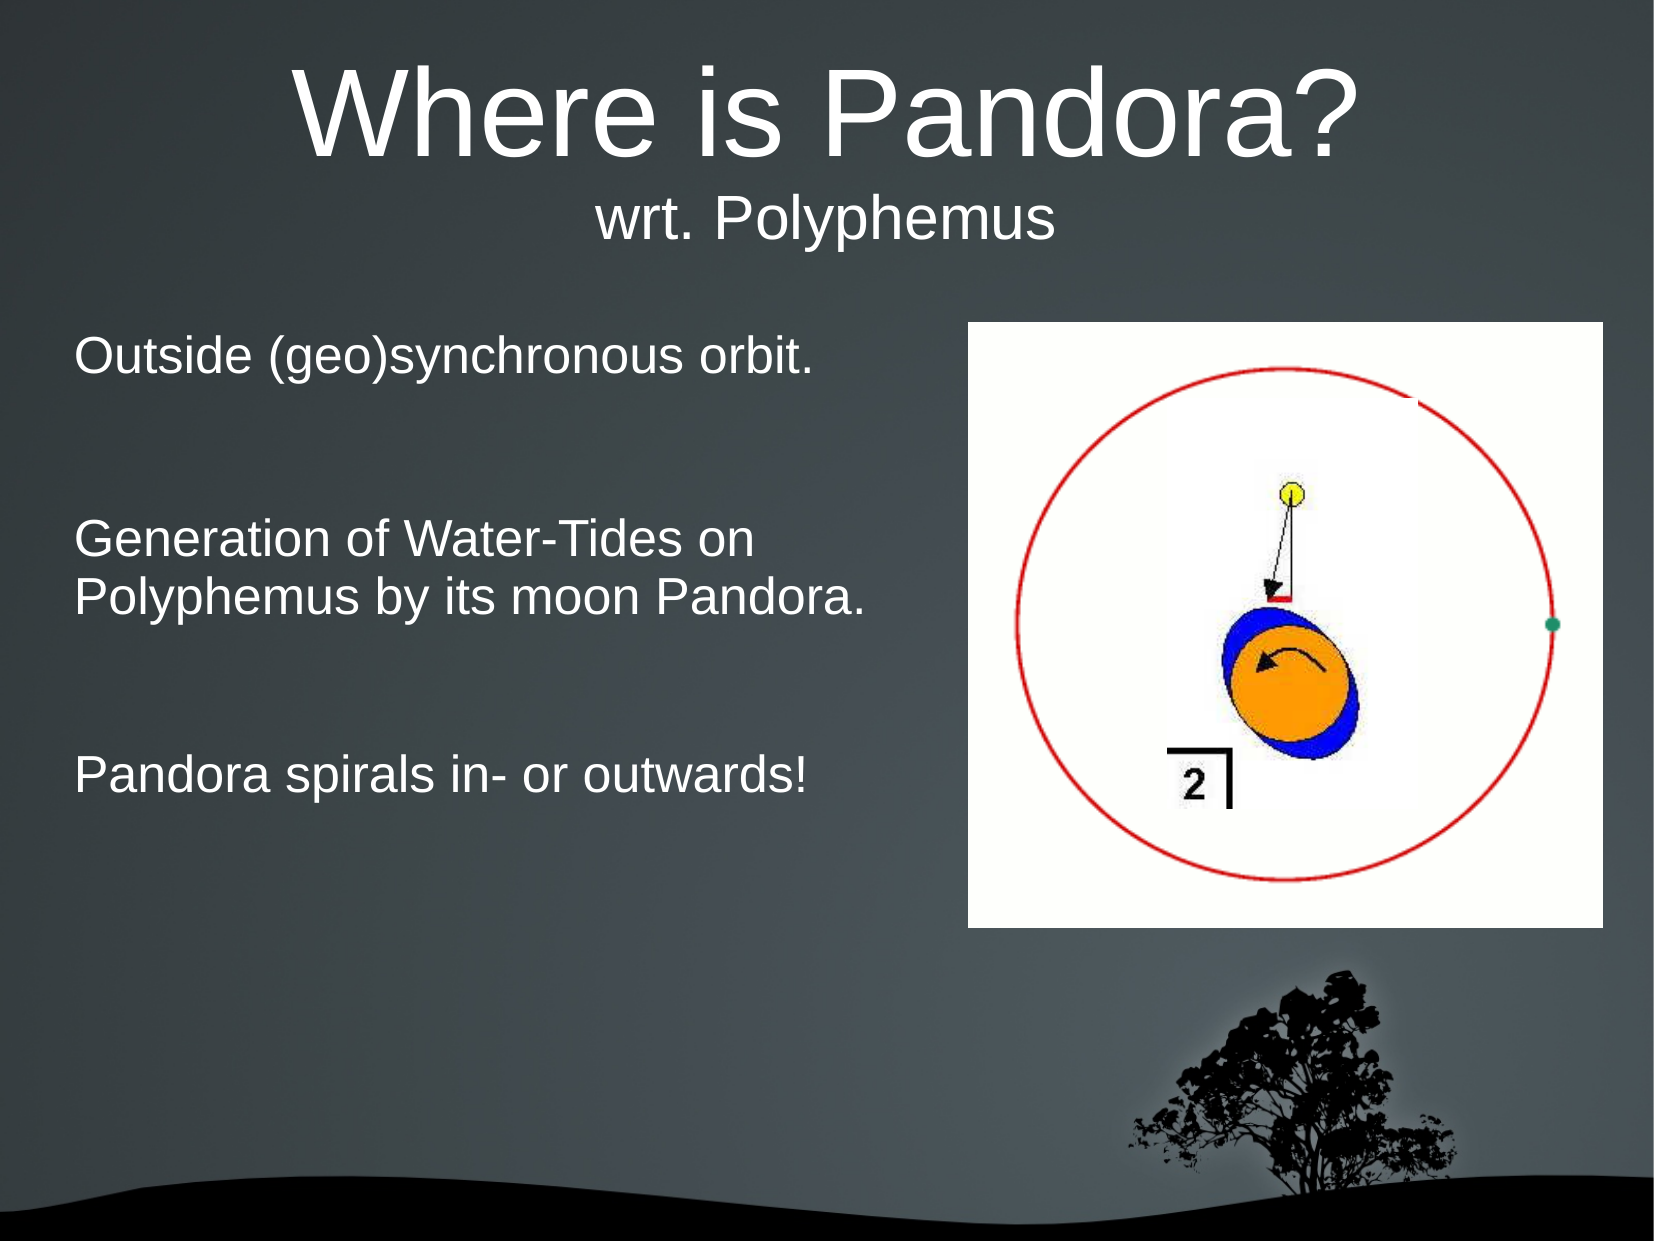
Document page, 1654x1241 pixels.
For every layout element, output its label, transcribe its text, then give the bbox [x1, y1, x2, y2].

text_box Where is Pandora? wrt. Polyphemus [194, 35, 1459, 260]
picture [0, 0, 1654, 1241]
text_box Generation of Water-Tides on Polyphemus by its moon Pandora. [59, 502, 882, 633]
text_box Outside (geo)synchronous orbit. [59, 318, 830, 392]
text_box Pandora spirals in- or outwards! [59, 738, 824, 812]
